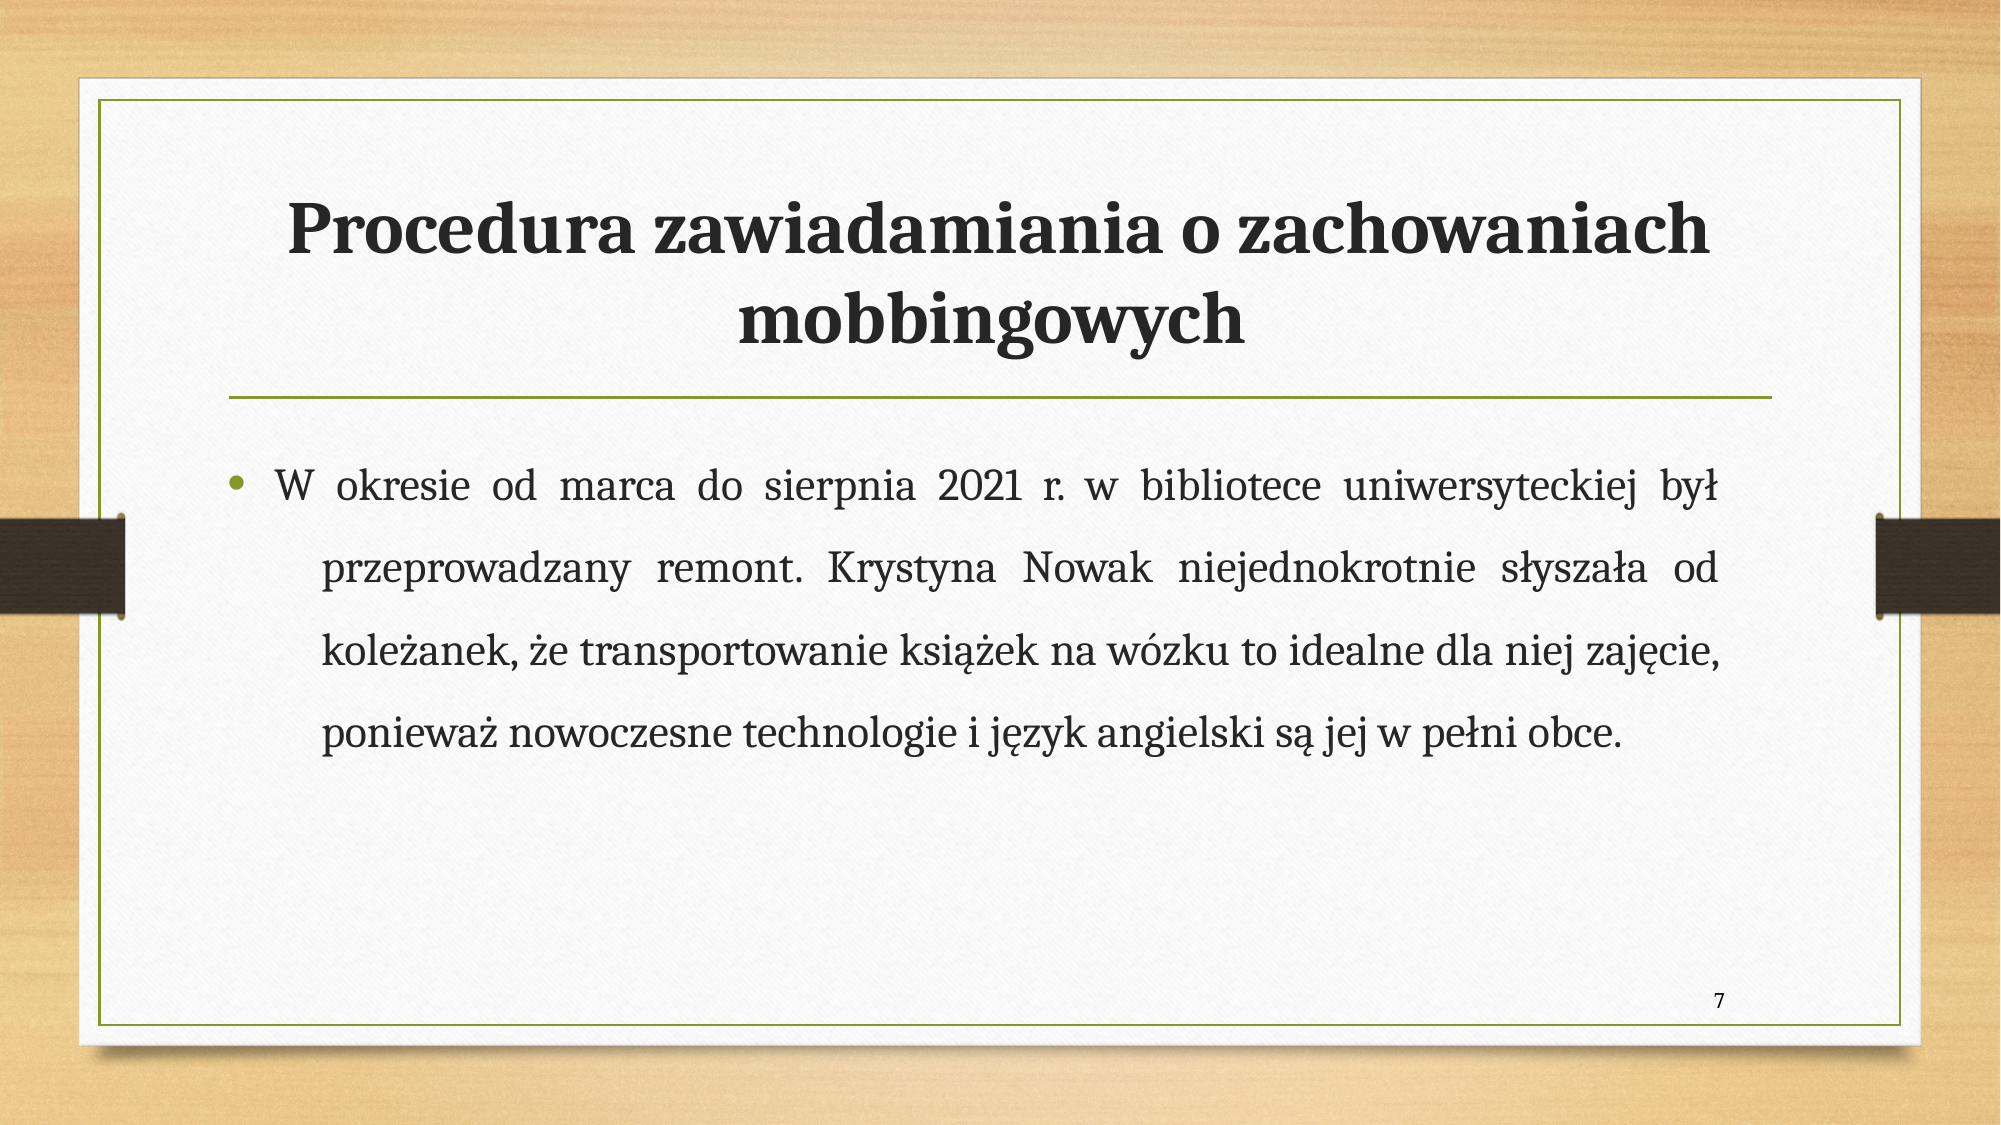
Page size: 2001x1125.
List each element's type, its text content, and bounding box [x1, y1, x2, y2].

text_box [1698, 979, 1788, 1026]
title Procedura zawiadamiania o zachowaniach mobbingowych [212, 161, 1788, 376]
list W okresie od marca do sierpnia 2021 r. w bibliotece uniwersyteckiej był przeprowadzany remont. Krystyna Nowak niejednokrotnie słyszała od koleżanek, że transportowanie książek na wózku to idealne dla niej zajęcie, ponieważ nowoczesne technologie i język angielski są jej w pełni obce. [212, 419, 1788, 964]
